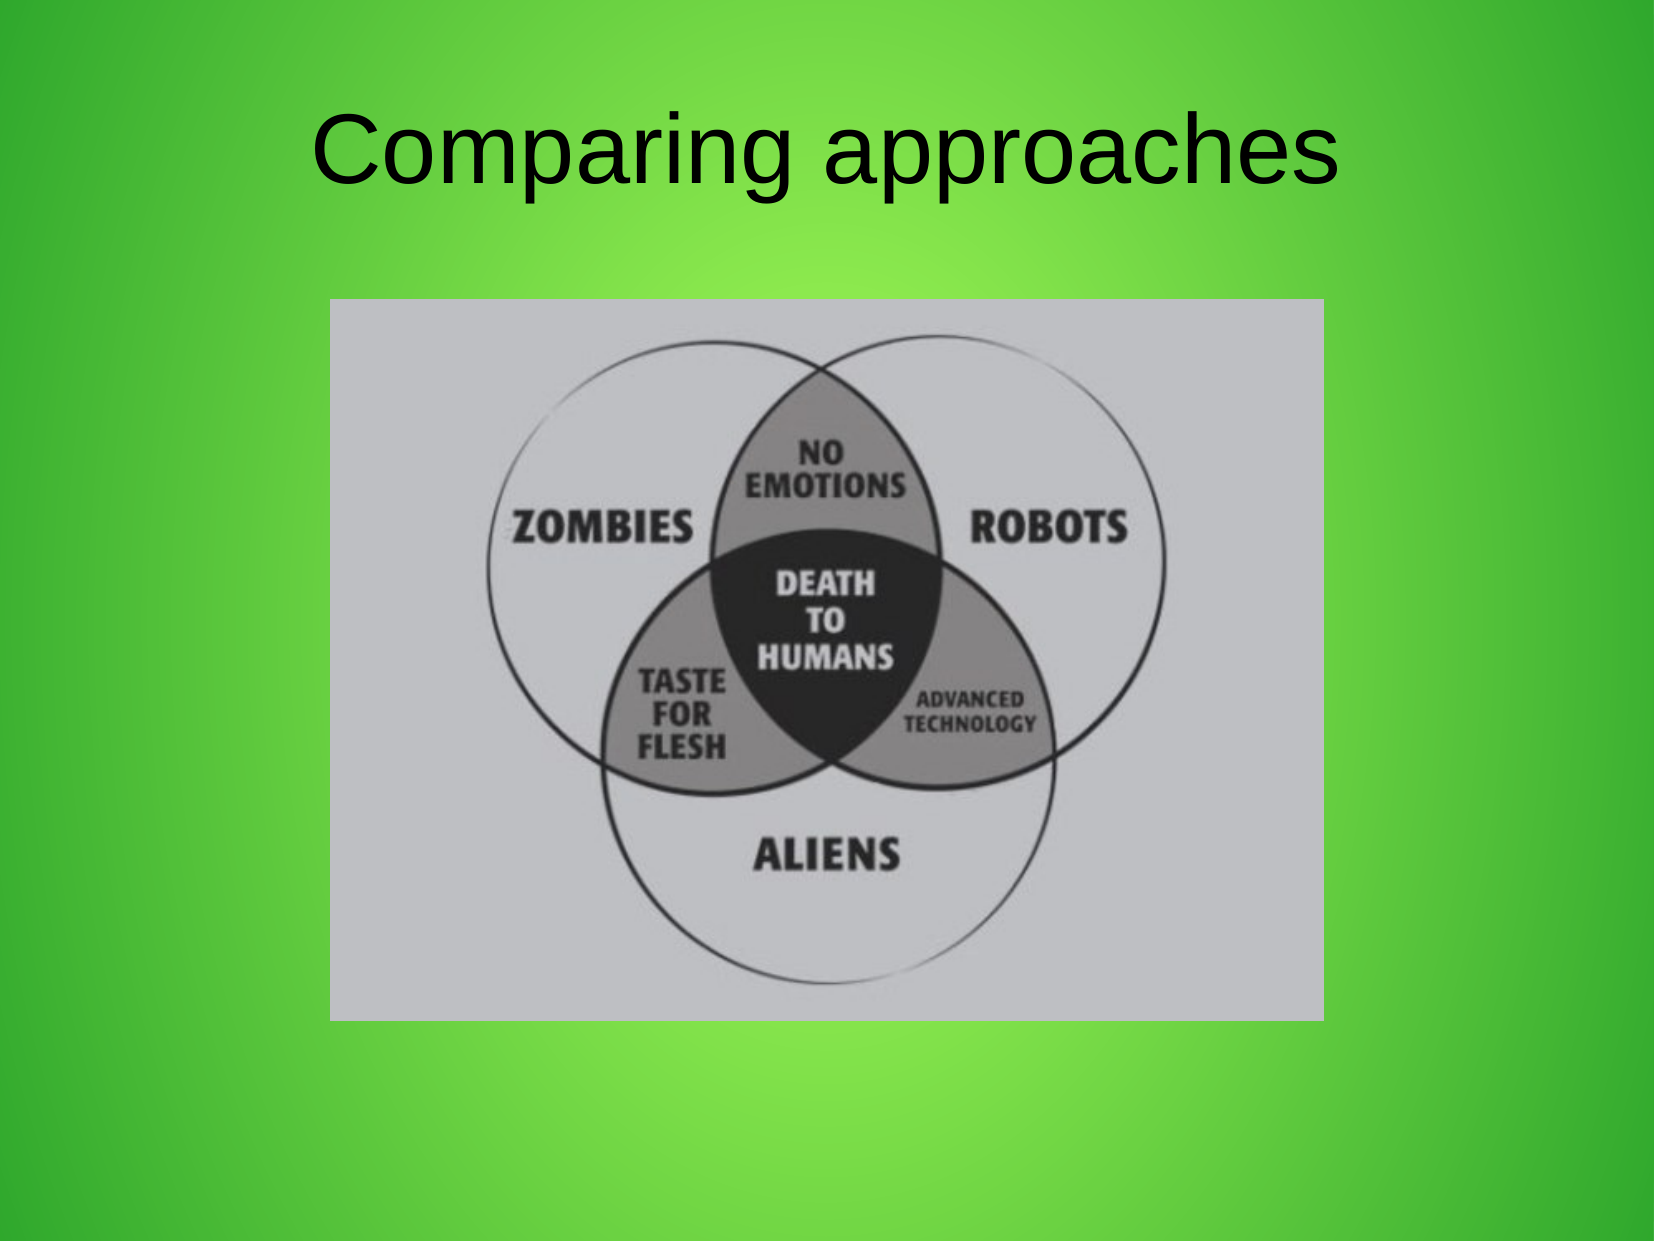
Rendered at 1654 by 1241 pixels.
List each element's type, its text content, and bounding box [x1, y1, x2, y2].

picture [330, 299, 1324, 1021]
title Comparing approaches [82, 47, 1571, 252]
